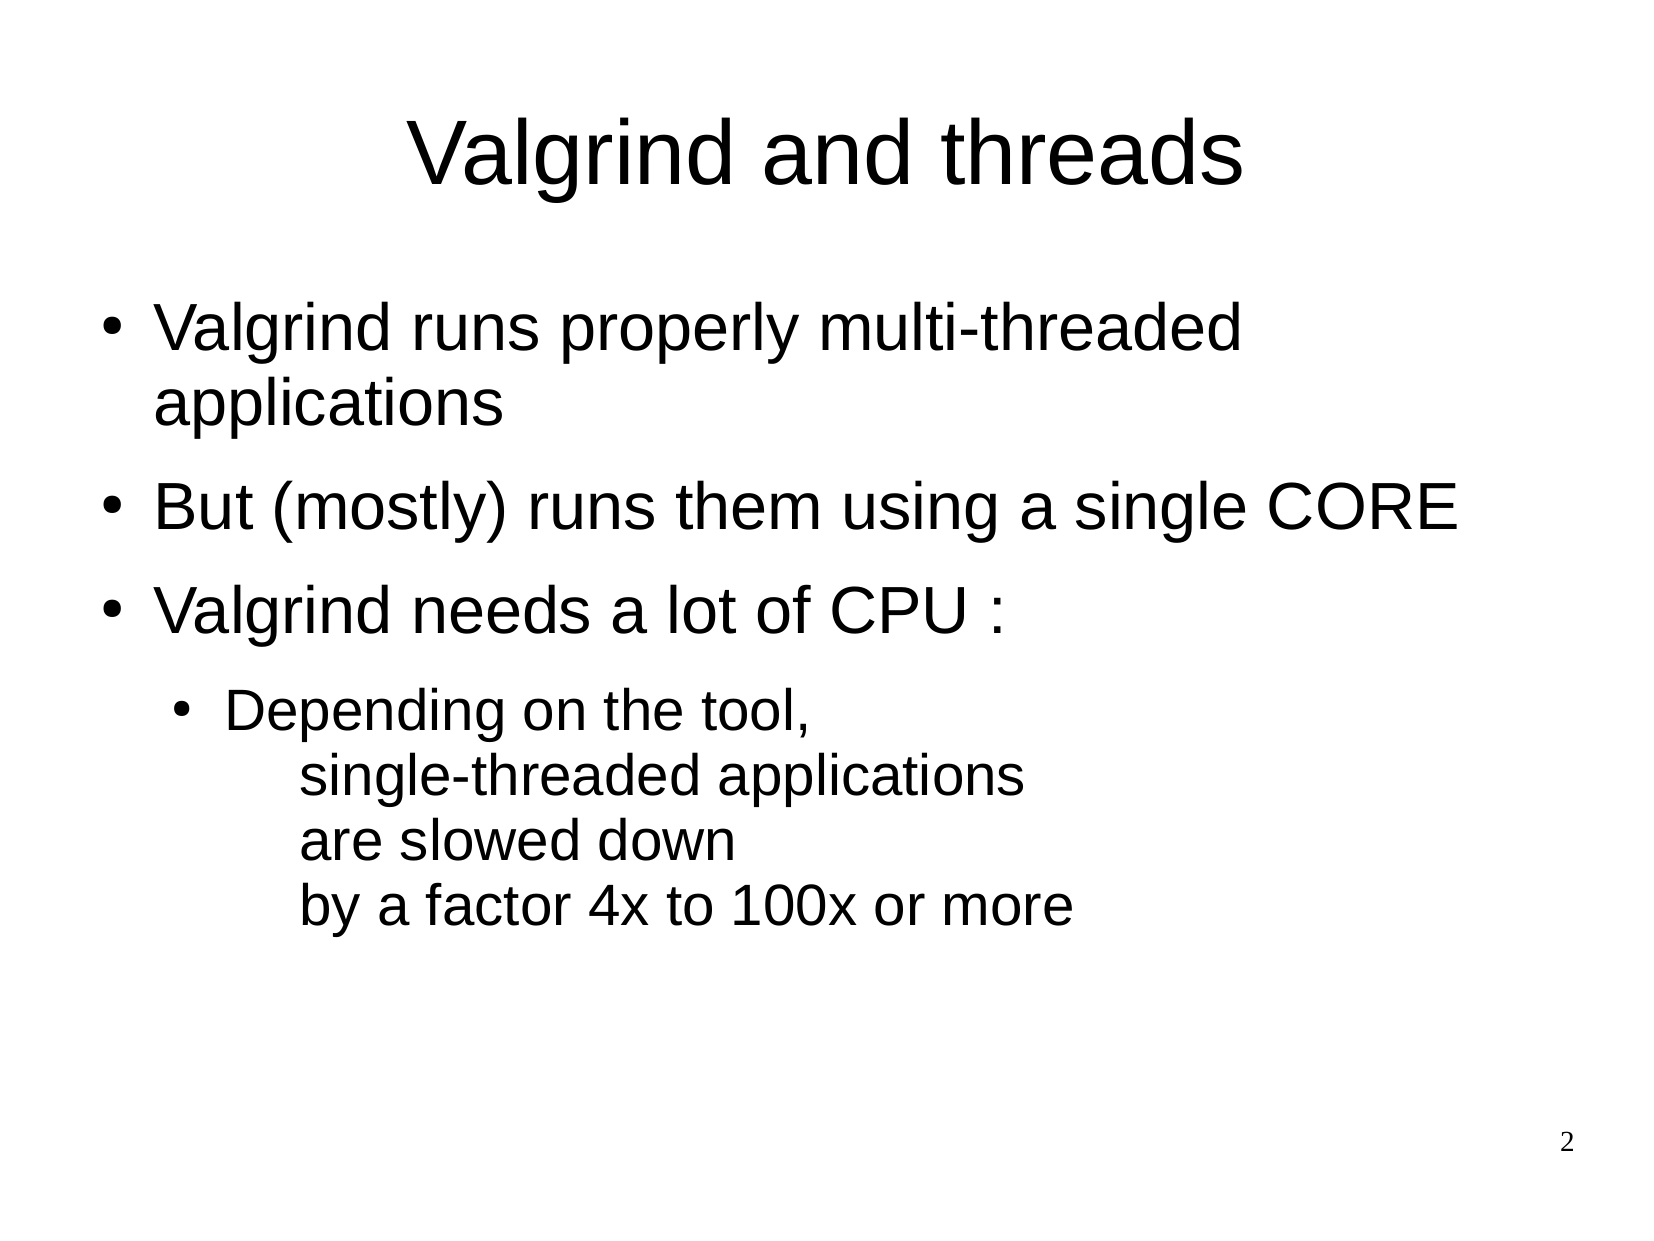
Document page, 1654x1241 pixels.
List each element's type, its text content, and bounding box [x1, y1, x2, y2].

list Valgrind runs properly multi-threaded applications But (mostly) runs them using a single CORE Valgrind needs a lot of CPU : Depending on the tool, single-threaded applications are slowed down by a factor 4x to 100x or more [82, 290, 1571, 1186]
title Valgrind and threads [82, 49, 1571, 257]
